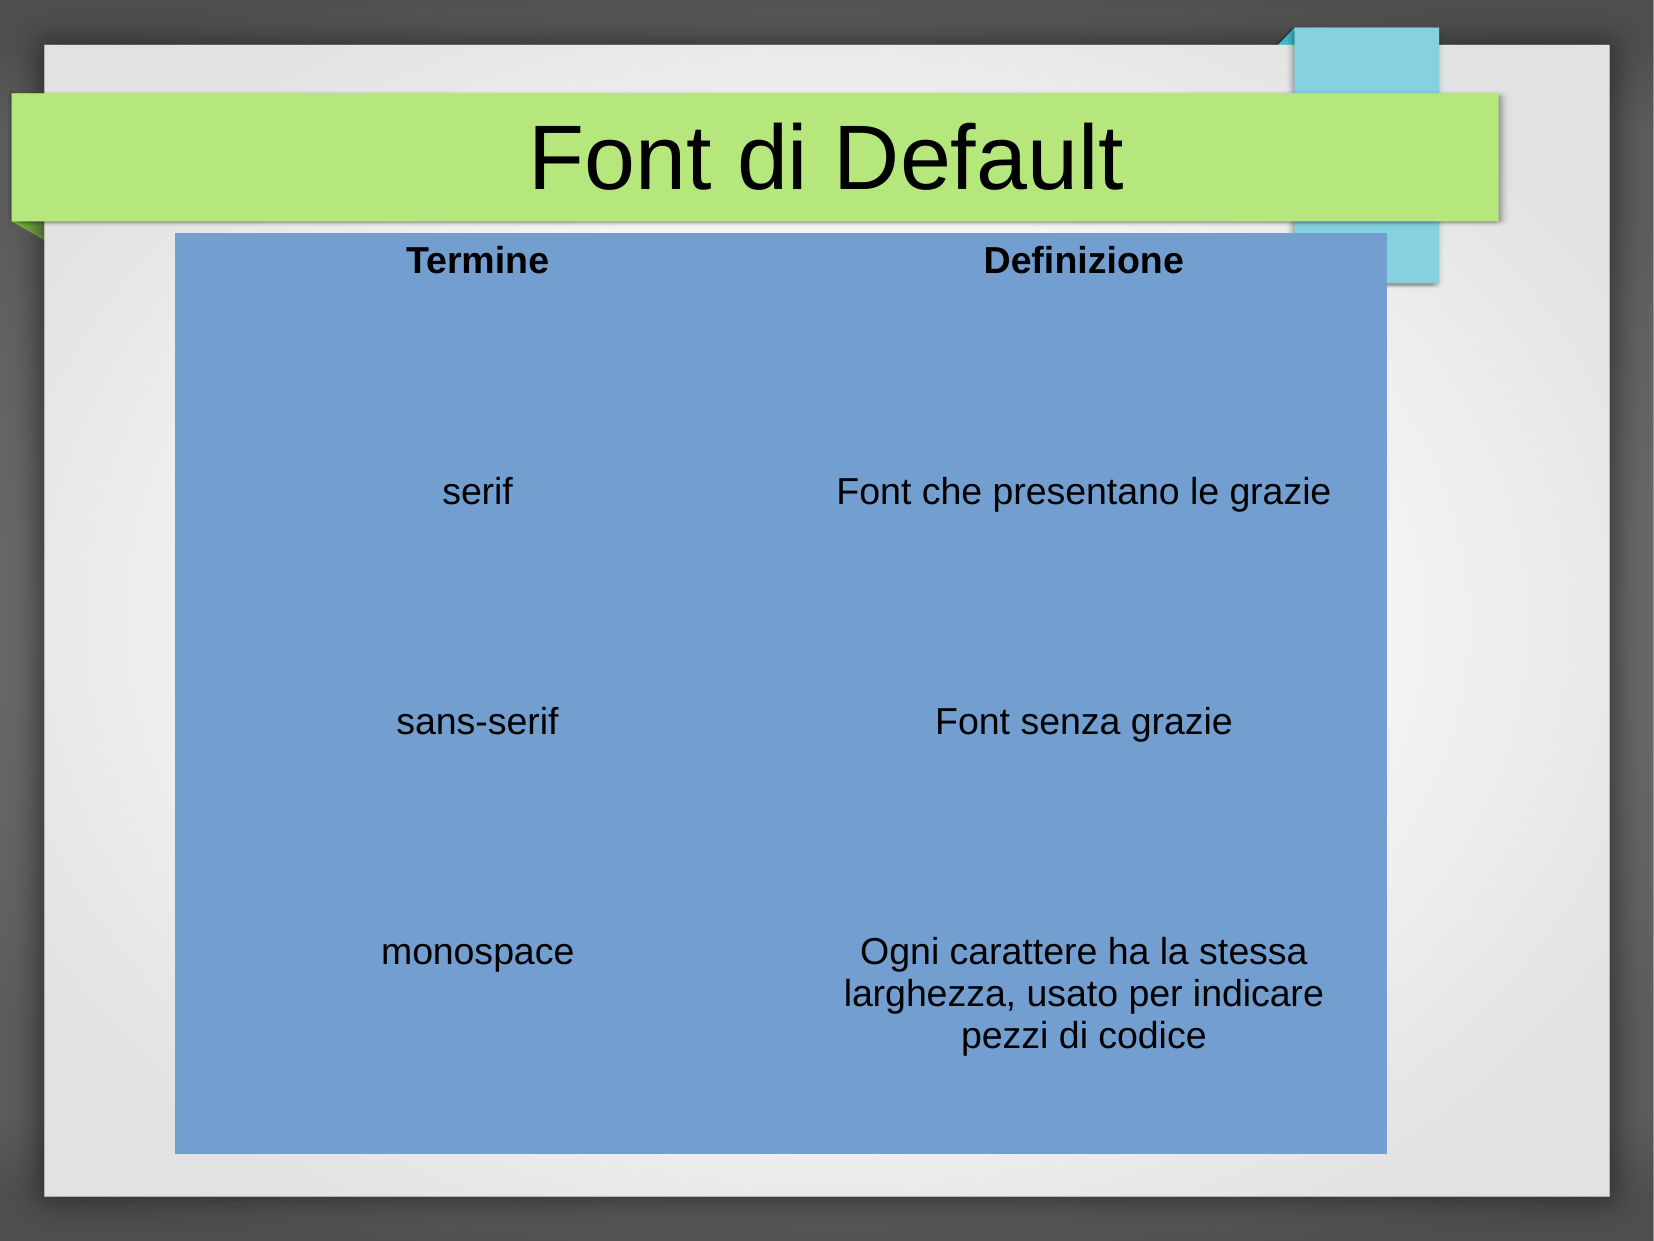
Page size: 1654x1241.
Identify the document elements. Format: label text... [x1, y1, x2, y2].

table_cell sans-serif [175, 693, 781, 923]
title Font di Default [82, 49, 1571, 257]
table_header Definizione [781, 233, 1387, 463]
table_cell Ogni carattere ha la stessa larghezza, usato per indicare pezzi di codice [781, 923, 1387, 1154]
table_header Termine [175, 233, 781, 463]
table_cell serif [175, 463, 781, 693]
table_cell Font senza grazie [781, 693, 1387, 923]
table_cell monospace [175, 923, 781, 1154]
table_cell Font che presentano le grazie [781, 463, 1387, 693]
picture [0, 0, 1654, 1241]
